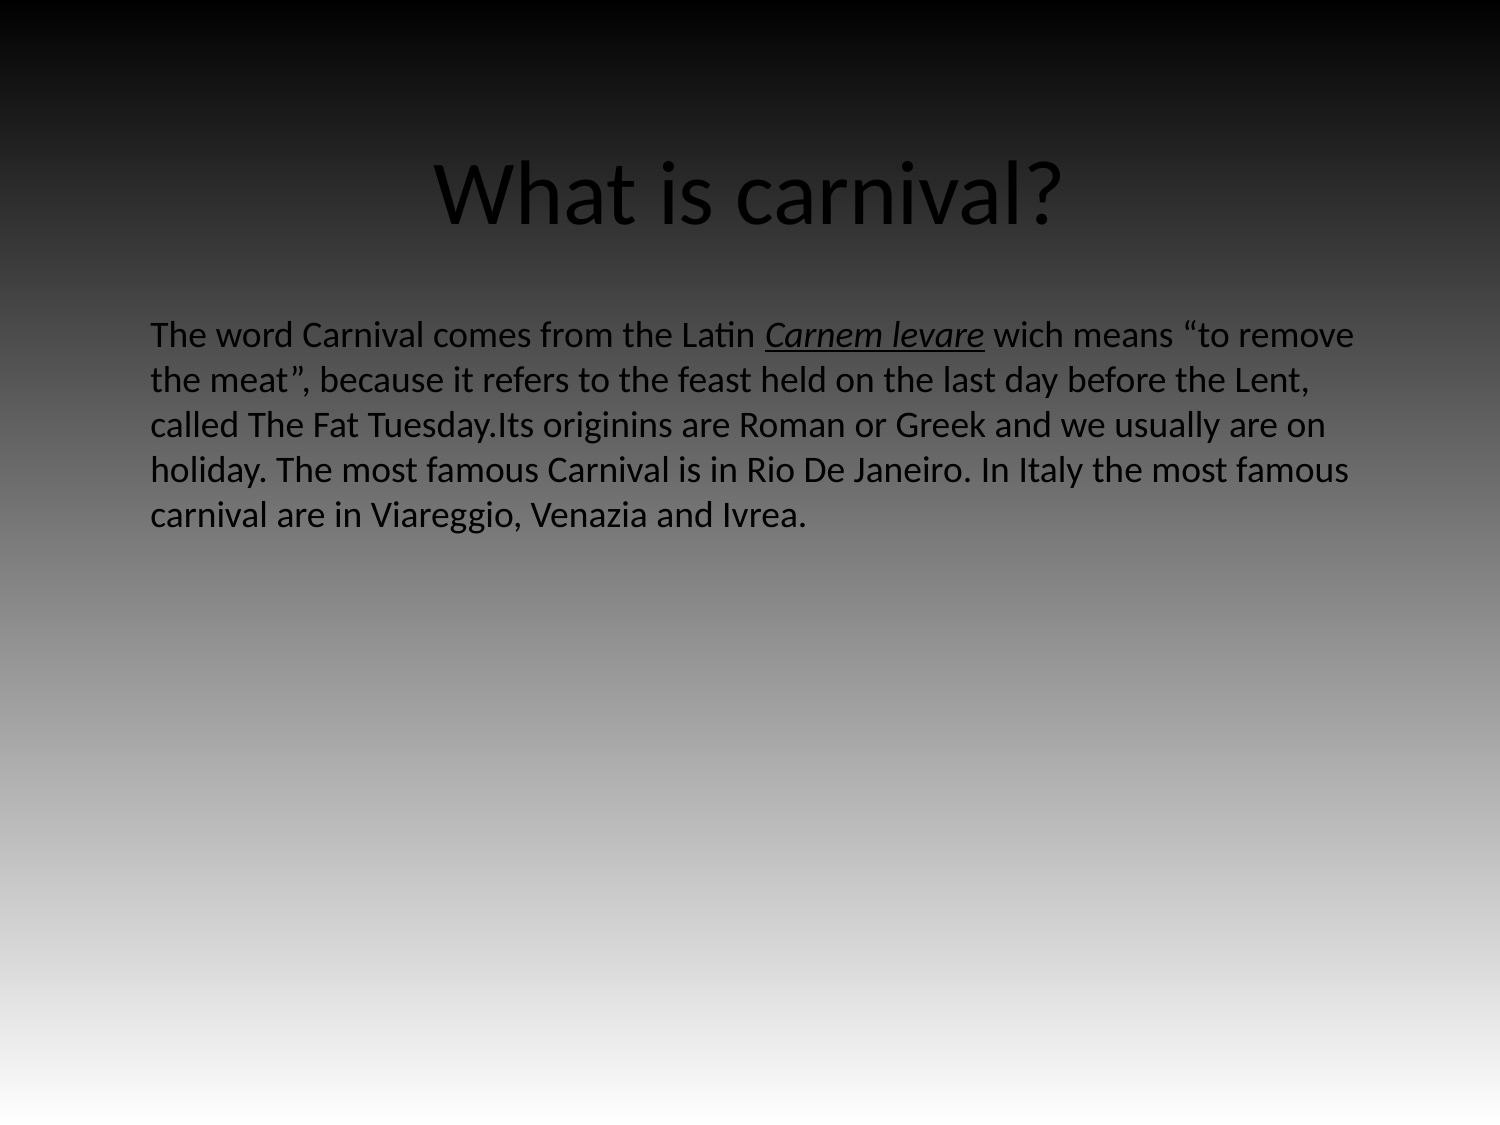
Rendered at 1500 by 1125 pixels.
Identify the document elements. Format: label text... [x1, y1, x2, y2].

text_box The word Carnival comes from the Latin Carnem levare wich means “to remove the meat”, because it refers to the feast held on the last day before the Lent, called The Fat Tuesday.Its originins are Roman or Greek and we usually are on holiday. The most famous Carnival is in Rio De Janeiro. In Italy the most famous carnival are in Viareggio, Venazia and Ivrea. [135, 302, 1400, 543]
text_box What is carnival? [419, 125, 1128, 251]
